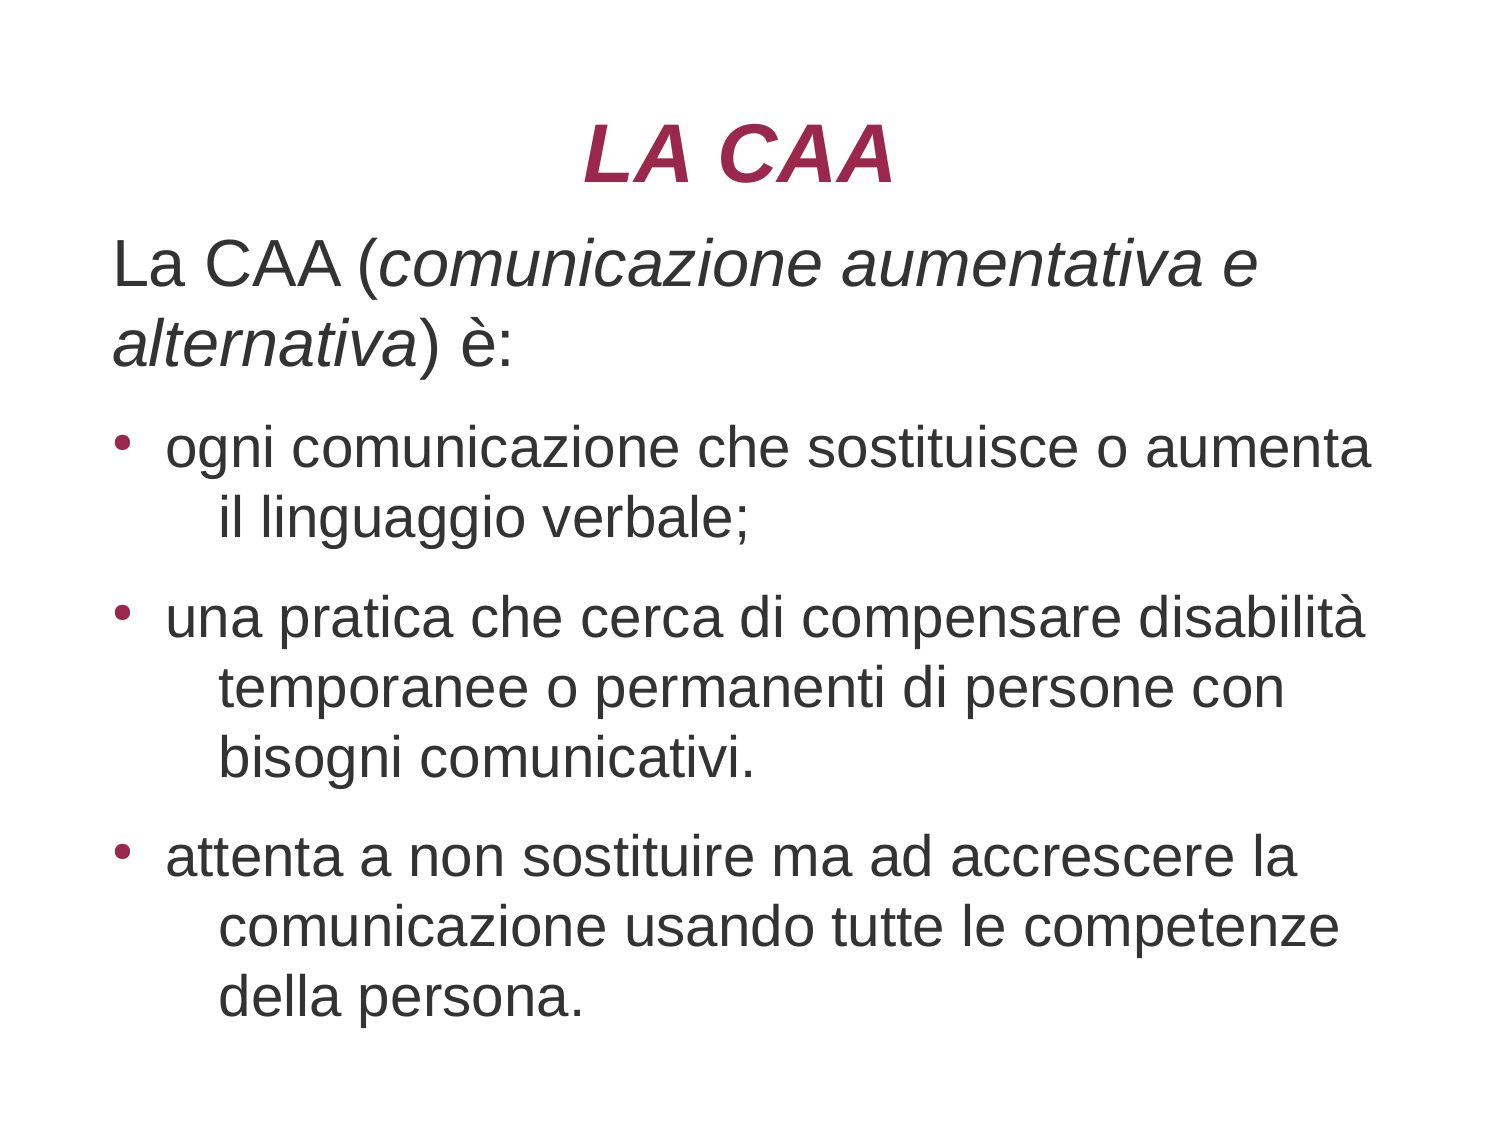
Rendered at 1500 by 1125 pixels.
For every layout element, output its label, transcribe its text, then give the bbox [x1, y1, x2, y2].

list La CAA (comunicazione aumentativa e alternativa) è: ogni comunicazione che sostituisce o aumenta il linguaggio verbale; una pratica che cerca di compensare disabilità temporanee o permanenti di persone con bisogni comunicativi. attenta a non sostituire ma ad accrescere la comunicazione usando tutte le competenze della persona. [76, 219, 1397, 873]
title LA CAA [100, 78, 1382, 219]
